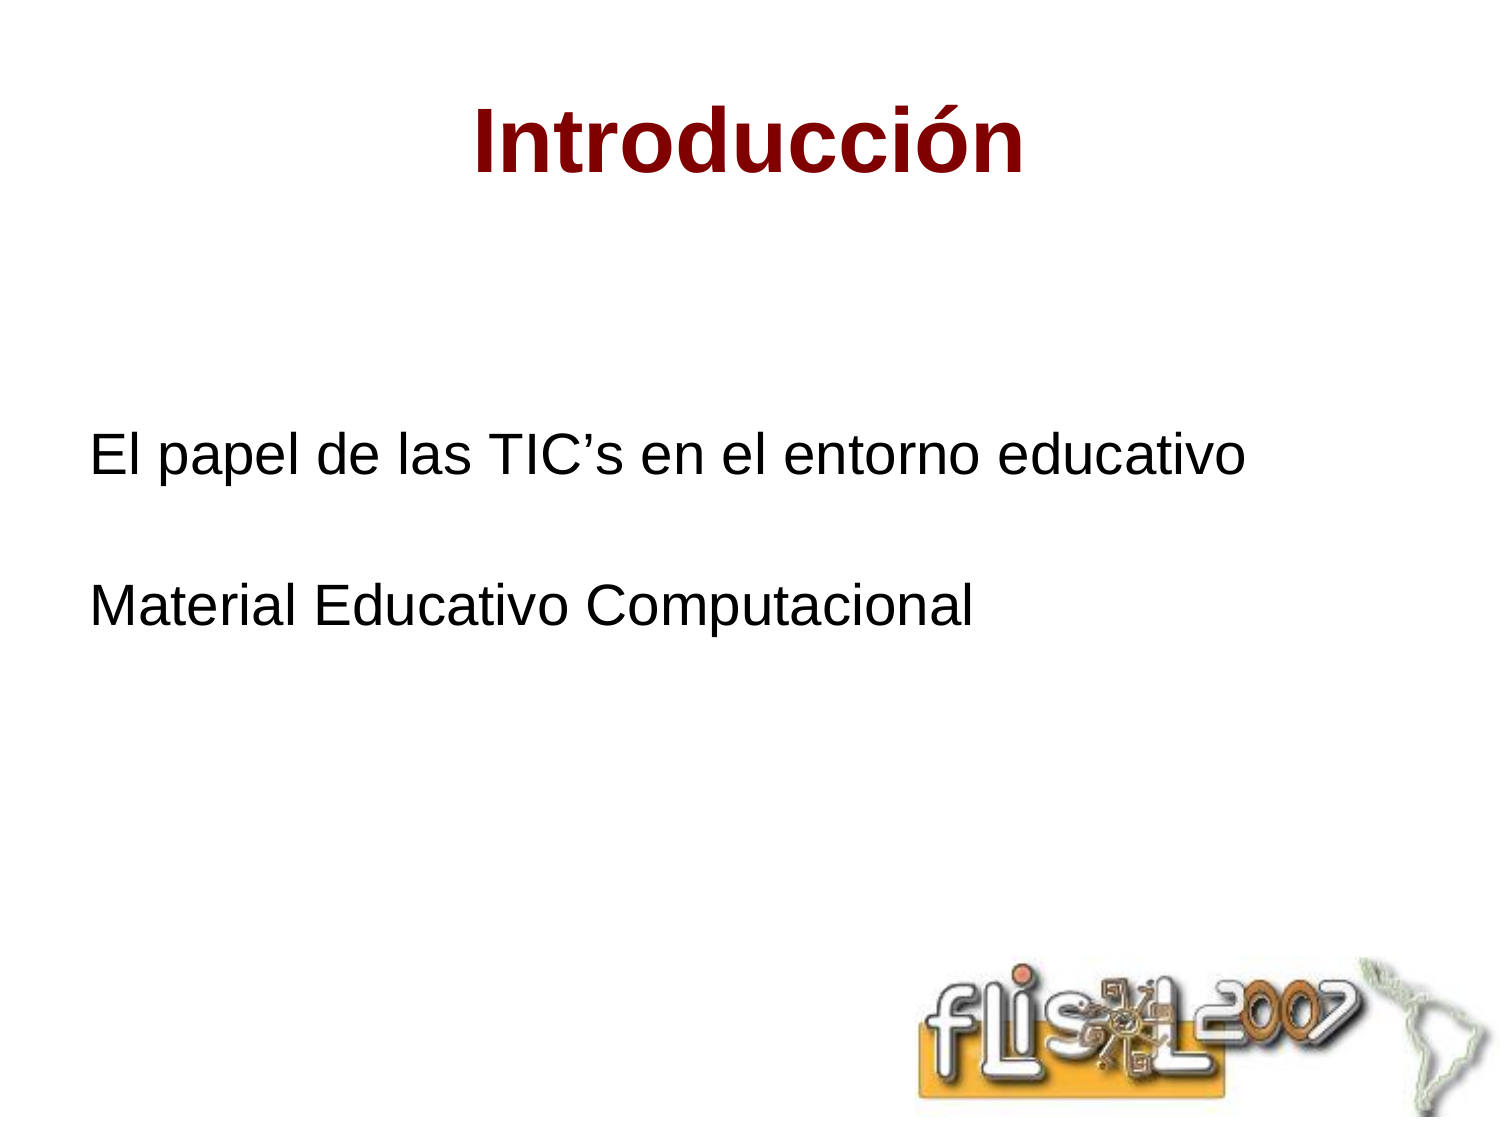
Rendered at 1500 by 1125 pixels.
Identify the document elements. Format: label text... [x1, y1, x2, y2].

title Introducción [75, 45, 1426, 233]
list El papel de las TIC’s en el entorno educativo Material Educativo Computacional [75, 262, 1426, 1006]
picture [915, 956, 1500, 1117]
